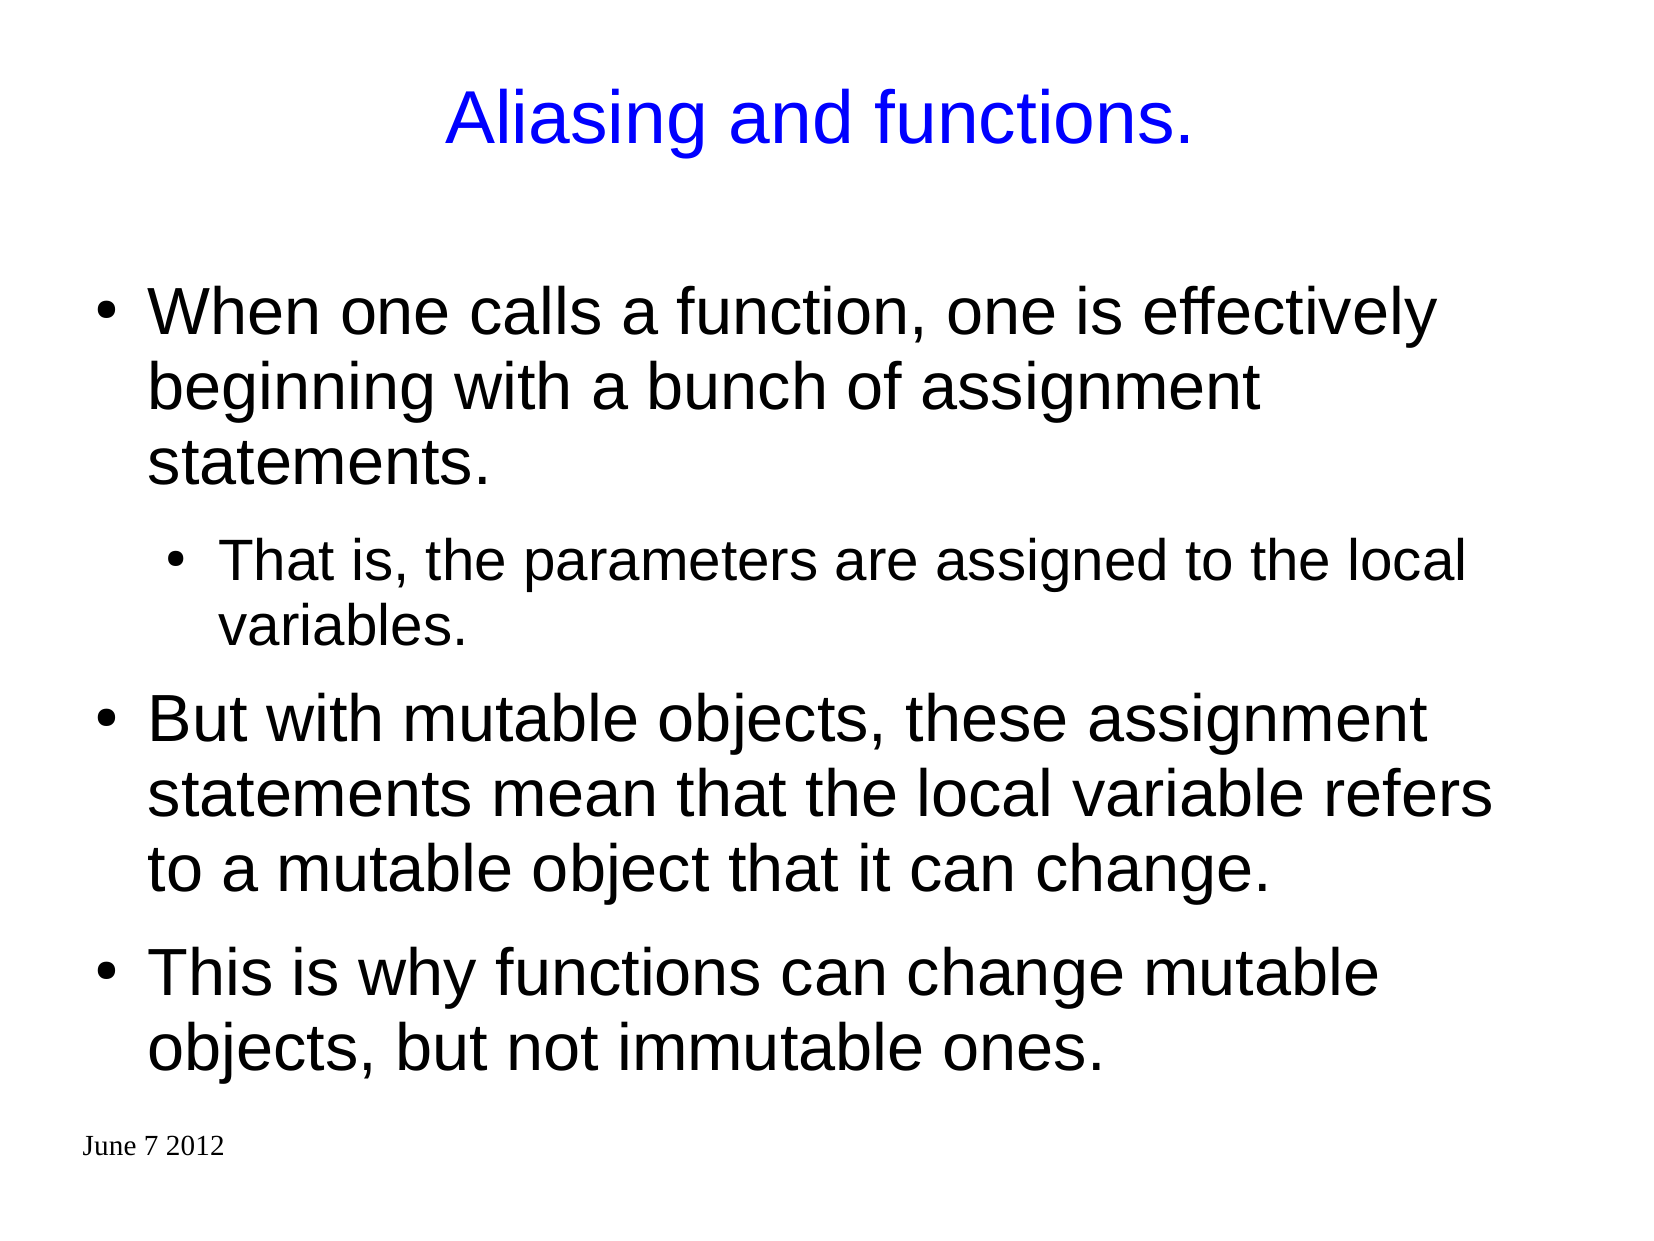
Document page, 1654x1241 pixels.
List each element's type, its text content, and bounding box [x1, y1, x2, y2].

list When one calls a function, one is effectively beginning with a bunch of assignment statements. That is, the parameters are assigned to the local variables. But with mutable objects, these assignment statements mean that the local variable refers to a mutable object that it can change. This is why functions can change mutable objects, but not immutable ones. [76, 274, 1565, 1093]
title Aliasing and functions. [76, 58, 1565, 178]
